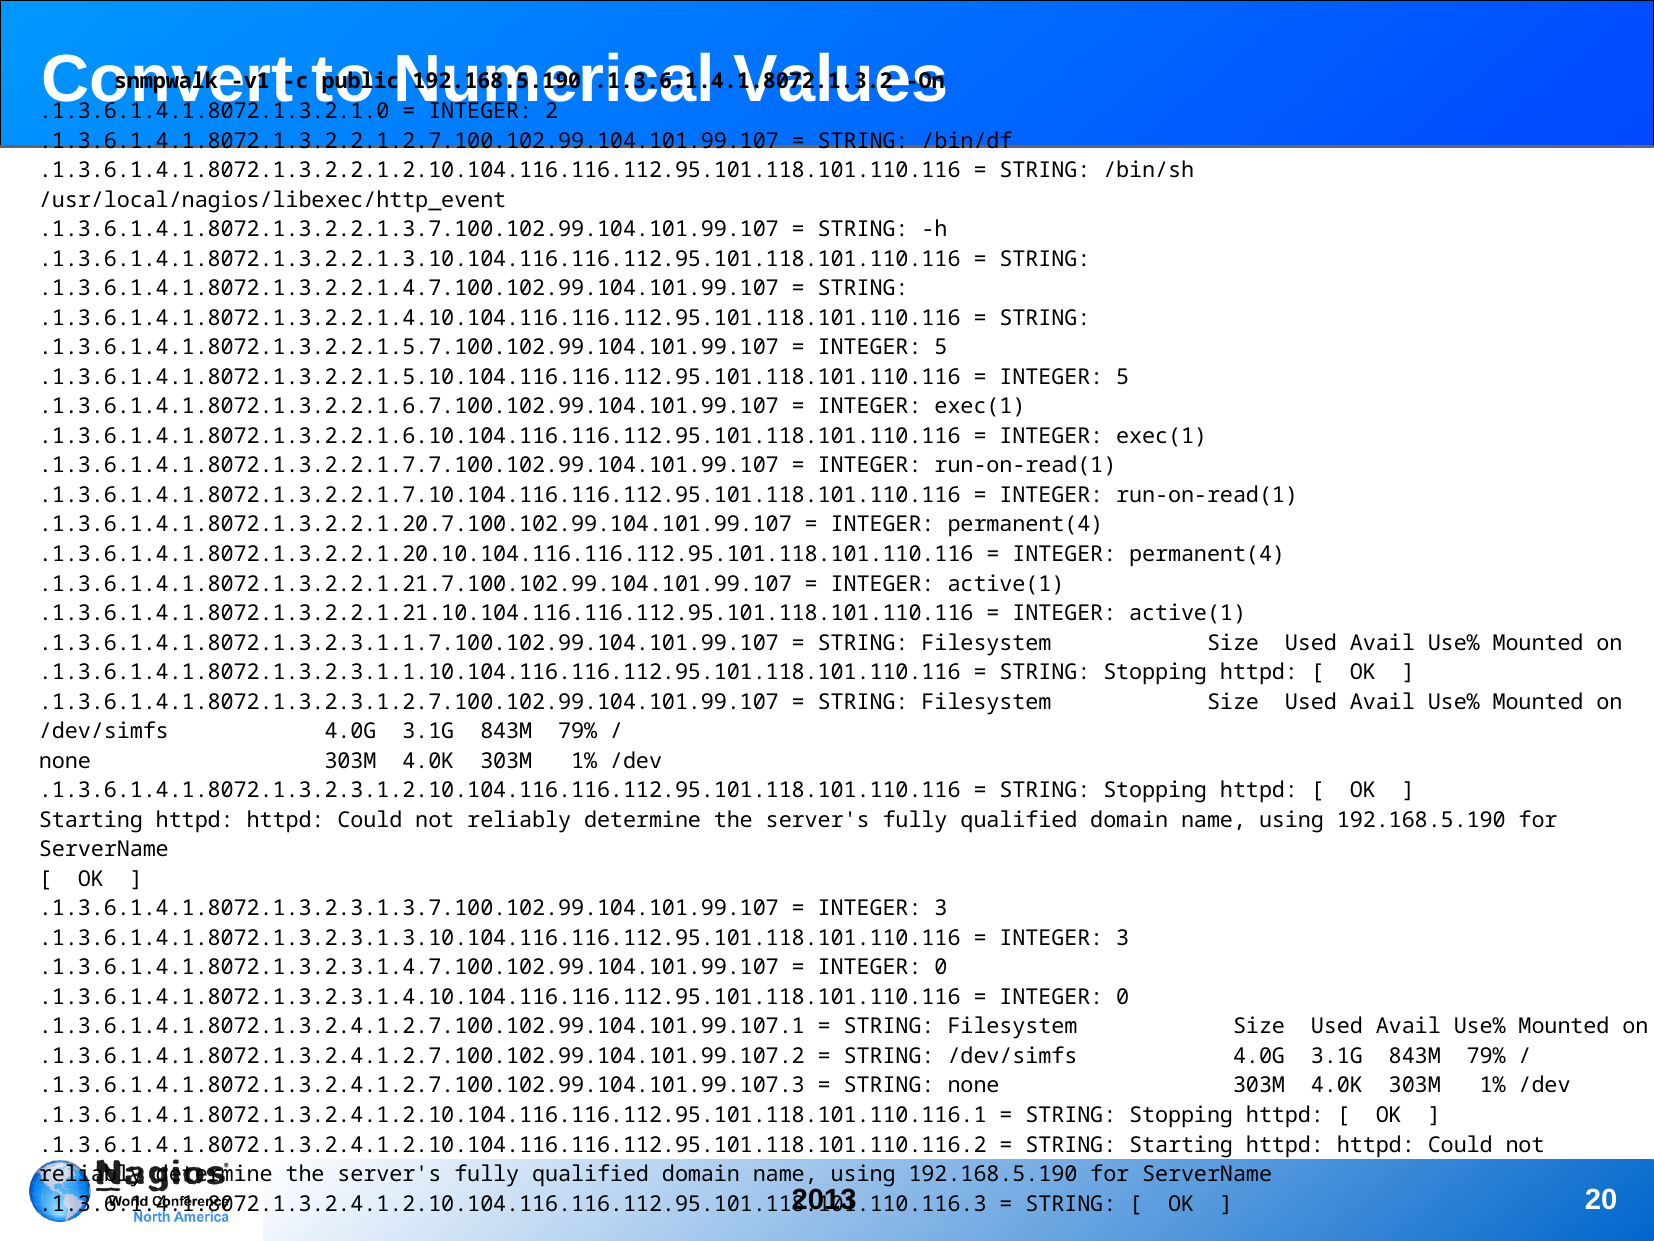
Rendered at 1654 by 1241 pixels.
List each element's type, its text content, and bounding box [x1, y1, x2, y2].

picture [29, 1159, 229, 1235]
title Convert to Numerical Values [41, 29, 1638, 127]
picture [223, 1197, 228, 1206]
subtitle snmpwalk -v1 -c public 192.168.5.190 .1.3.6.1.4.1.8072.1.3.2 -On .1.3.6.1.4.1.8072.1.3.2.1.0 = INTEGER: 2 .1.3.6.1.4.1.8072.1.3.2.2.1.2.7.100.102.99.104.101.99.107 = STRING: /bin/df .1.3.6.1.4.1.8072.1.3.2.2.1.2.10.104.116.116.112.95.101.118.101.110.116 = STRING: /bin/sh /usr/local/nagios/libexec/http_event .1.3.6.1.4.1.8072.1.3.2.2.1.3.7.100.102.99.104.101.99.107 = STRING: -h .1.3.6.1.4.1.8072.1.3.2.2.1.3.10.104.116.116.112.95.101.118.101.110.116 = STRING: .1.3.6.1.4.1.8072.1.3.2.2.1.4.7.100.102.99.104.101.99.107 = STRING: .1.3.6.1.4.1.8072.1.3.2.2.1.4.10.104.116.116.112.95.101.118.101.110.116 = STRING: .1.3.6.1.4.1.8072.1.3.2.2.1.5.7.100.102.99.104.101.99.107 = INTEGER: 5 .1.3.6.1.4.1.8072.1.3.2.2.1.5.10.104.116.116.112.95.101.118.101.110.116 = INTEGER: 5 .1.3.6.1.4.1.8072.1.3.2.2.1.6.7.100.102.99.104.101.99.107 = INTEGER: exec(1) .1.3.6.1.4.1.8072.1.3.2.2.1.6.10.104.116.116.112.95.101.118.101.110.116 = INTEGER: exec(1) .1.3.6.1.4.1.8072.1.3.2.2.1.7.7.100.102.99.104.101.99.107 = INTEGER: run-on-read(1) .1.3.6.1.4.1.8072.1.3.2.2.1.7.10.104.116.116.112.95.101.118.101.110.116 = INTEGER: run-on-read(1) .1.3.6.1.4.1.8072.1.3.2.2.1.20.7.100.102.99.104.101.99.107 = INTEGER: permanent(4) .1.3.6.1.4.1.8072.1.3.2.2.1.20.10.104.116.116.112.95.101.118.101.110.116 = INTEGER: permanent(4) .1.3.6.1.4.1.8072.1.3.2.2.1.21.7.100.102.99.104.101.99.107 = INTEGER: active(1) .1.3.6.1.4.1.8072.1.3.2.2.1.21.10.104.116.116.112.95.101.118.101.110.116 = INTEGER: active(1) .1.3.6.1.4.1.8072.1.3.2.3.1.1.7.100.102.99.104.101.99.107 = STRING: Filesystem Size Used Avail Use% Mounted on .1.3.6.1.4.1.8072.1.3.2.3.1.1.10.104.116.116.112.95.101.118.101.110.116 = STRING: Stopping httpd: [ OK ] .1.3.6.1.4.1.8072.1.3.2.3.1.2.7.100.102.99.104.101.99.107 = STRING: Filesystem Size Used Avail Use% Mounted on /dev/simfs 4.0G 3.1G 843M 79% / none 303M 4.0K 303M 1% /dev .1.3.6.1.4.1.8072.1.3.2.3.1.2.10.104.116.116.112.95.101.118.101.110.116 = STRING: Stopping httpd: [ OK ] Starting httpd: httpd: Could not reliably determine the server's fully qualified domain name, using 192.168.5.190 for ServerName [ OK ] .1.3.6.1.4.1.8072.1.3.2.3.1.3.7.100.102.99.104.101.99.107 = INTEGER: 3 .1.3.6.1.4.1.8072.1.3.2.3.1.3.10.104.116.116.112.95.101.118.101.110.116 = INTEGER: 3 .1.3.6.1.4.1.8072.1.3.2.3.1.4.7.100.102.99.104.101.99.107 = INTEGER: 0 .1.3.6.1.4.1.8072.1.3.2.3.1.4.10.104.116.116.112.95.101.118.101.110.116 = INTEGER: 0 .1.3.6.1.4.1.8072.1.3.2.4.1.2.7.100.102.99.104.101.99.107.1 = STRING: Filesystem Size Used Avail Use% Mounted on .1.3.6.1.4.1.8072.1.3.2.4.1.2.7.100.102.99.104.101.99.107.2 = STRING: /dev/simfs 4.0G 3.1G 843M 79% / .1.3.6.1.4.1.8072.1.3.2.4.1.2.7.100.102.99.104.101.99.107.3 = STRING: none 303M 4.0K 303M 1% /dev .1.3.6.1.4.1.8072.1.3.2.4.1.2.10.104.116.116.112.95.101.118.101.110.116.1 = STRING: Stopping httpd: [ OK ] .1.3.6.1.4.1.8072.1.3.2.4.1.2.10.104.116.116.112.95.101.118.101.110.116.2 = STRING: Starting httpd: httpd: Could not reliably determine the server's fully qualified domain name, using 192.168.5.190 for ServerName .1.3.6.1.4.1.8072.1.3.2.4.1.2.10.104.116.116.112.95.101.118.101.110.116.3 = STRING: [ OK ] [38, 144, 1654, 1197]
picture [158, 1198, 163, 1206]
picture [224, 1201, 229, 1209]
picture [210, 1204, 217, 1210]
